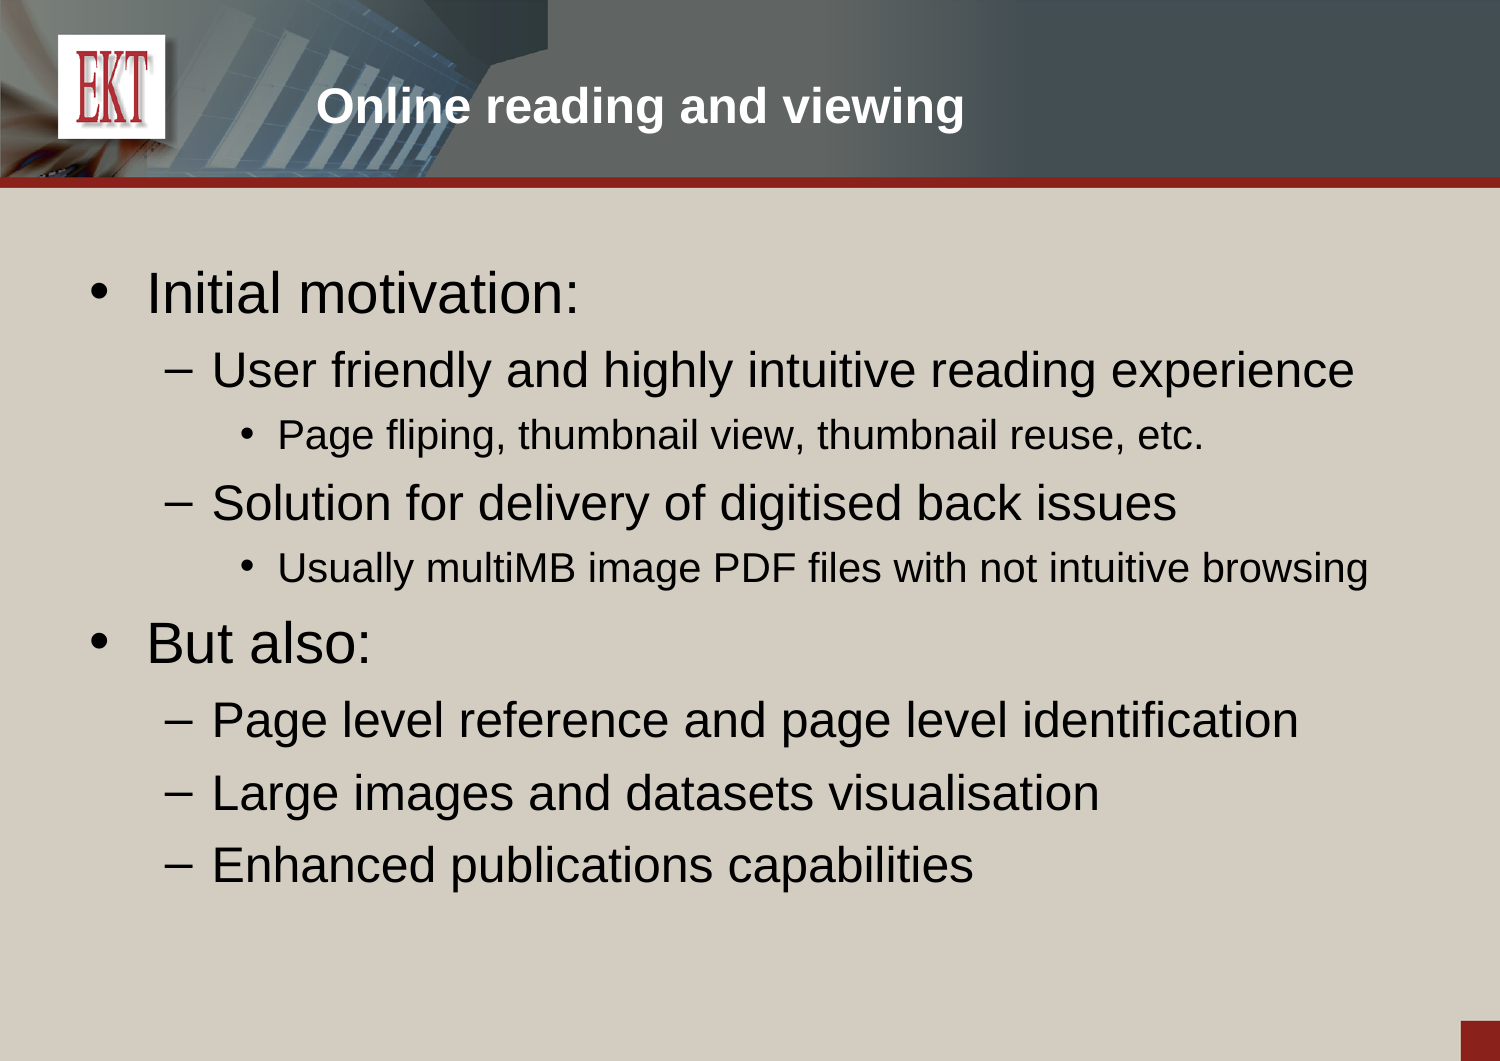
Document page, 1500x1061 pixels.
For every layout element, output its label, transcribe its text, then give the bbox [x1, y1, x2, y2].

picture [0, 0, 1500, 1061]
title Online reading and viewing [301, 42, 1426, 165]
list Initial motivation: User friendly and highly intuitive reading experience Page fliping, thumbnail view, thumbnail reuse, etc. Solution for delivery of digitised back issues Usually multiMB image PDF files with not intuitive browsing But also: Page level reference and page level identification Large images and datasets visualisation Enhanced publications capabilities [75, 247, 1426, 985]
